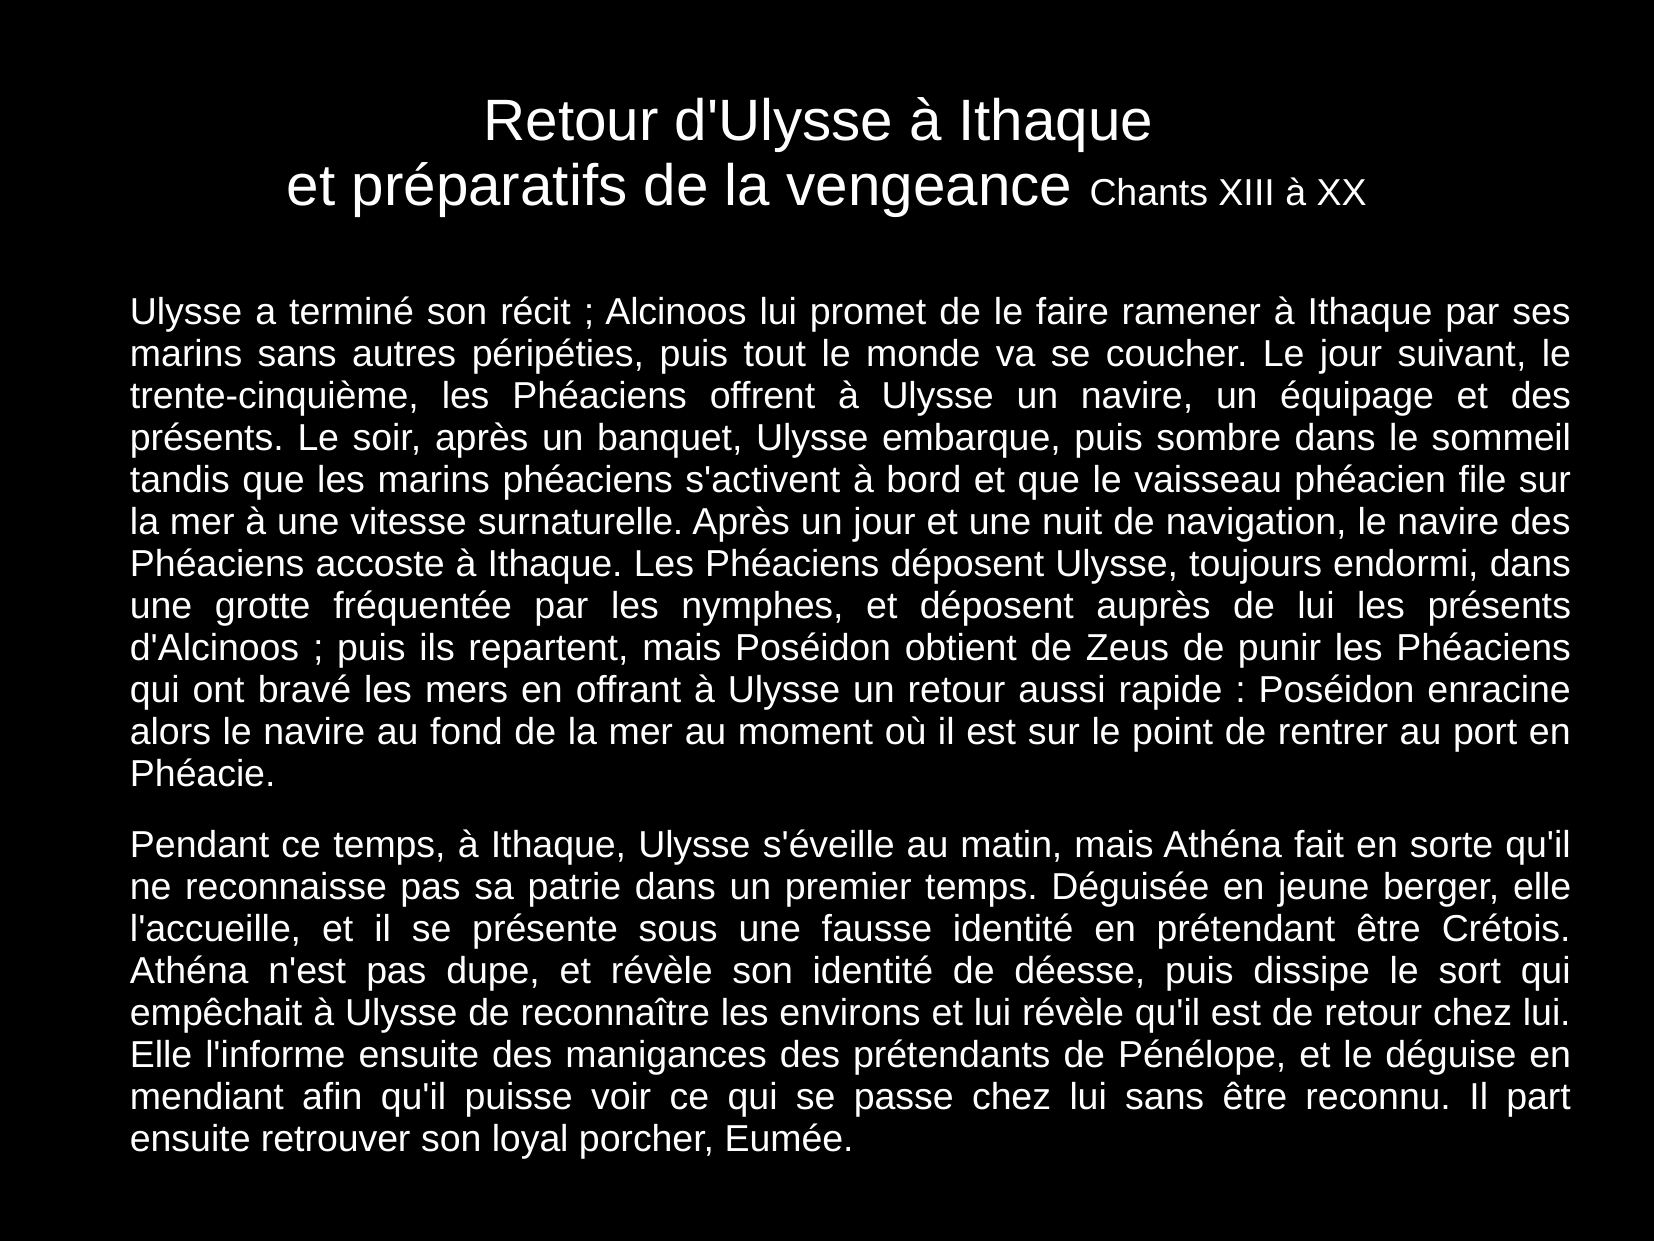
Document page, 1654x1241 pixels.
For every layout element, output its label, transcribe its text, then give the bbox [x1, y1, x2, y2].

title Retour d'Ulysse à Ithaque et préparatifs de la vengeance Chants XIII à XX [82, 56, 1571, 250]
list Ulysse a terminé son récit ; Alcinoos lui promet de le faire ramener à Ithaque par ses marins sans autres péripéties, puis tout le monde va se coucher. Le jour suivant, le trente-cinquième, les Phéaciens offrent à Ulysse un navire, un équipage et des présents. Le soir, après un banquet, Ulysse embarque, puis sombre dans le sommeil tandis que les marins phéaciens s'activent à bord et que le vaisseau phéacien file sur la mer à une vitesse surnaturelle. Après un jour et une nuit de navigation, le navire des Phéaciens accoste à Ithaque. Les Phéaciens déposent Ulysse, toujours endormi, dans une grotte fréquentée par les nymphes, et déposent auprès de lui les présents d'Alcinoos ; puis ils repartent, mais Poséidon obtient de Zeus de punir les Phéaciens qui ont bravé les mers en offrant à Ulysse un retour aussi rapide : Poséidon enracine alors le navire au fond de la mer au moment où il est sur le point de rentrer au port en Phéacie. Pendant ce temps, à Ithaque, Ulysse s'éveille au matin, mais Athéna fait en sorte qu'il ne reconnaisse pas sa patrie dans un premier temps. Déguisée en jeune berger, elle l'accueille, et il se présente sous une fausse identité en prétendant être Crétois. Athéna n'est pas dupe, et révèle son identité de déesse, puis dissipe le sort qui empêchait à Ulysse de reconnaître les environs et lui révèle qu'il est de retour chez lui. Elle l'informe ensuite des manigances des prétendants de Pénélope, et le déguise en mendiant afin qu'il puisse voir ce qui se passe chez lui sans être reconnu. Il part ensuite retrouver son loyal porcher, Eumée. [59, 290, 1572, 1161]
text_box [0, 0, 1654, 1241]
